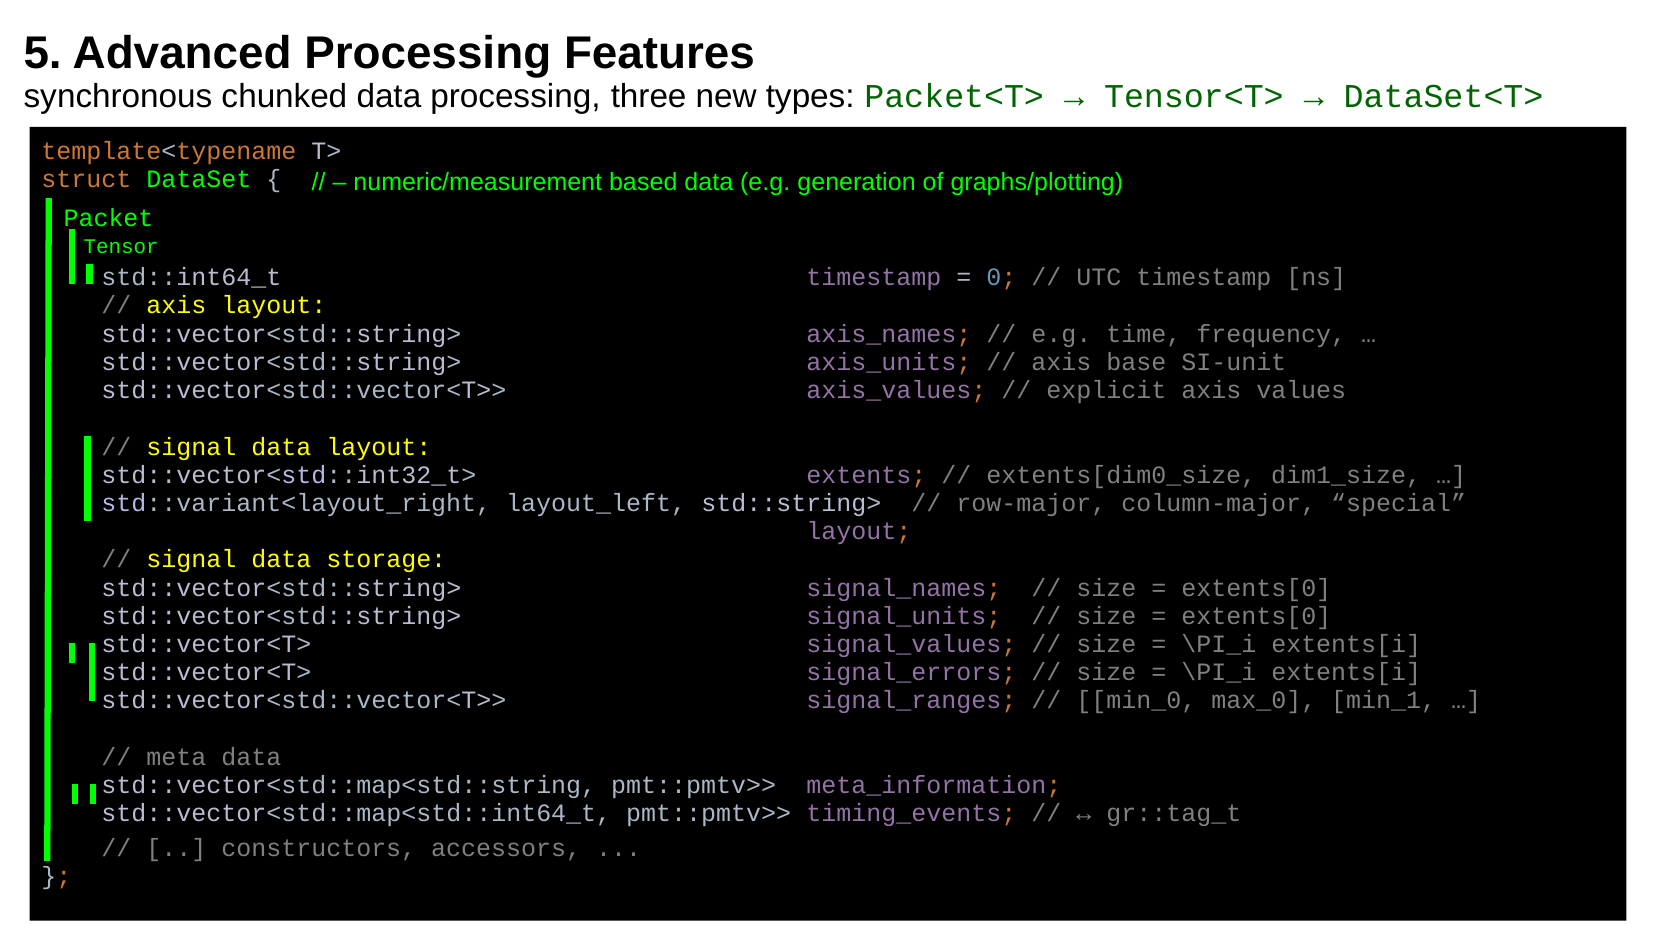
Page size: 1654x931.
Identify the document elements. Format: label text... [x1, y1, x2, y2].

text_box Packet [48, 198, 169, 242]
text_box // – numeric/measurement based data (e.g. generation of graphs/plotting) [296, 160, 1141, 203]
text_box Tensor [68, 229, 174, 268]
title 5. Advanced Processing Features synchronous chunked data processing, three new types: Packet<T> → Tensor<T> → DataSet<T> [23, 5, 1638, 139]
list template<typename T> struct DataSet { std::int64_t timestamp = 0; // UTC timestamp [ns] // axis layout: std::vector<std::string> axis_names; // e.g. time, frequency, … std::vector<std::string> axis_units; // axis base SI-unit std::vector<std::vector<T>> axis_values; // explicit axis values // signal data layout: std::vector<std::int32_t> extents; // extents[dim0_size, dim1_size, …] std::variant<layout_right, layout_left, std::string> // row-major, column-major, “special” layout; // signal data storage: std::vector<std::string> signal_names; // size = extents[0] std::vector<std::string> signal_units; // size = extents[0] std::vector<T> signal_values; // size = \PI_i extents[i] std::vector<T> signal_errors; // size = \PI_i extents[i] std::vector<std::vector<T>> signal_ranges; // [[min_0, max_0], [min_1, …] // meta data std::vector<std::map<std::string, pmt::pmtv>> meta_information; std::vector<std::map<std::int64_t, pmt::pmtv>> timing_events; // ↔ gr::tag_t // [..] constructors, accessors, ... }; [29, 139, 1627, 921]
